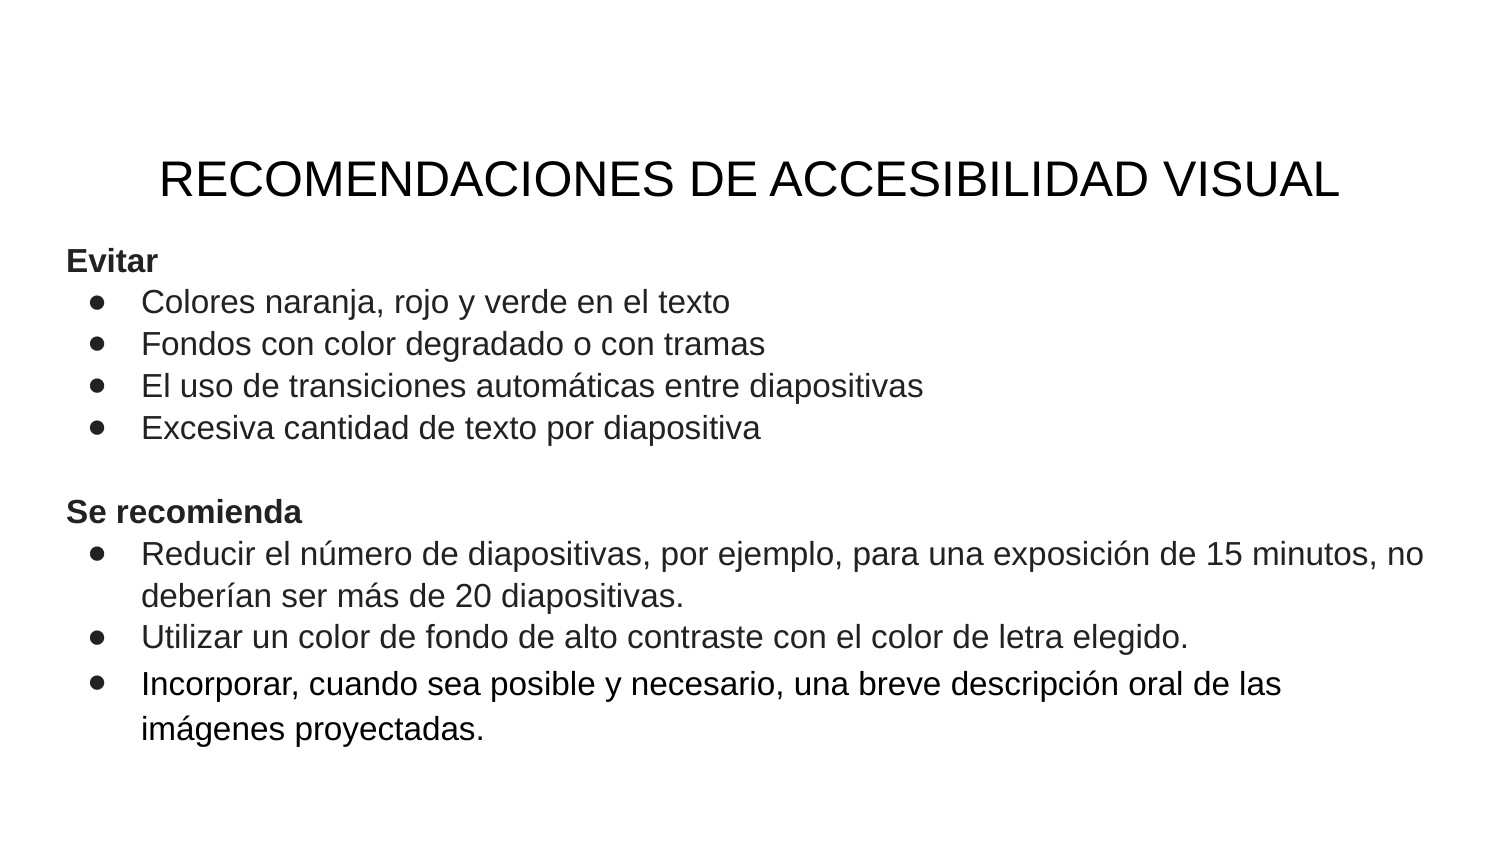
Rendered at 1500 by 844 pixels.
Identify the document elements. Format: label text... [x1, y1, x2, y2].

subtitle Evitar Colores naranja, rojo y verde en el texto Fondos con color degradado o con tramas El uso de transiciones automáticas entre diapositivas Excesiva cantidad de texto por diapositiva Se recomienda Reducir el número de diapositivas, por ejemplo, para una exposición de 15 minutos, no deberían ser más de 20 diapositivas. Utilizar un color de fondo de alto contraste con el color de letra elegido. Incorporar, cuando sea posible y necesario, una breve descripción oral de las imágenes proyectadas. [51, 221, 1449, 769]
title RECOMENDACIONES DE ACCESIBILIDAD VISUAL [51, 122, 1449, 221]
